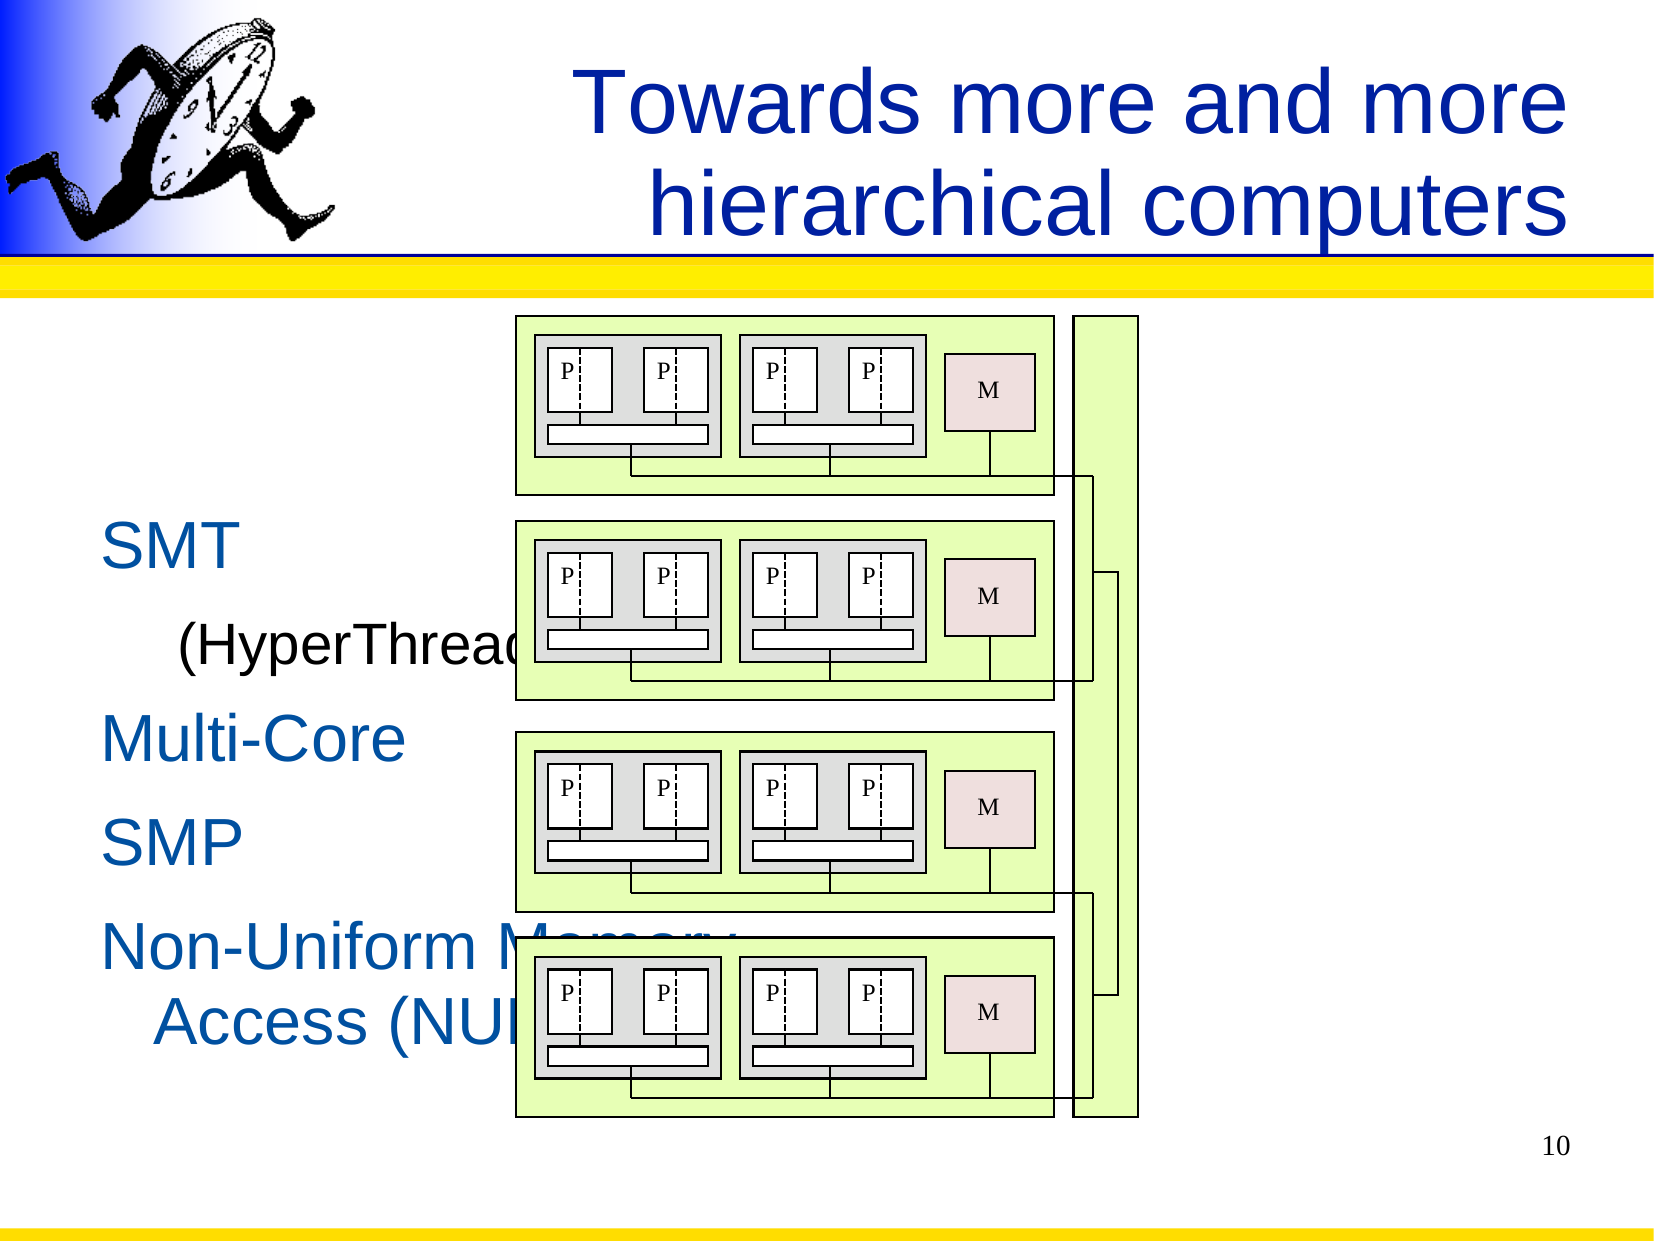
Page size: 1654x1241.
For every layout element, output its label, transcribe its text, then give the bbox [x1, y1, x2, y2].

list SMT (HyperThreading) Multi-Core SMP Non-Uniform Memory Access (NUMA) [82, 507, 809, 1059]
picture [4, 9, 343, 253]
title Towards more and more hierarchical computers [372, 49, 1571, 257]
picture [888, 307, 1528, 1126]
